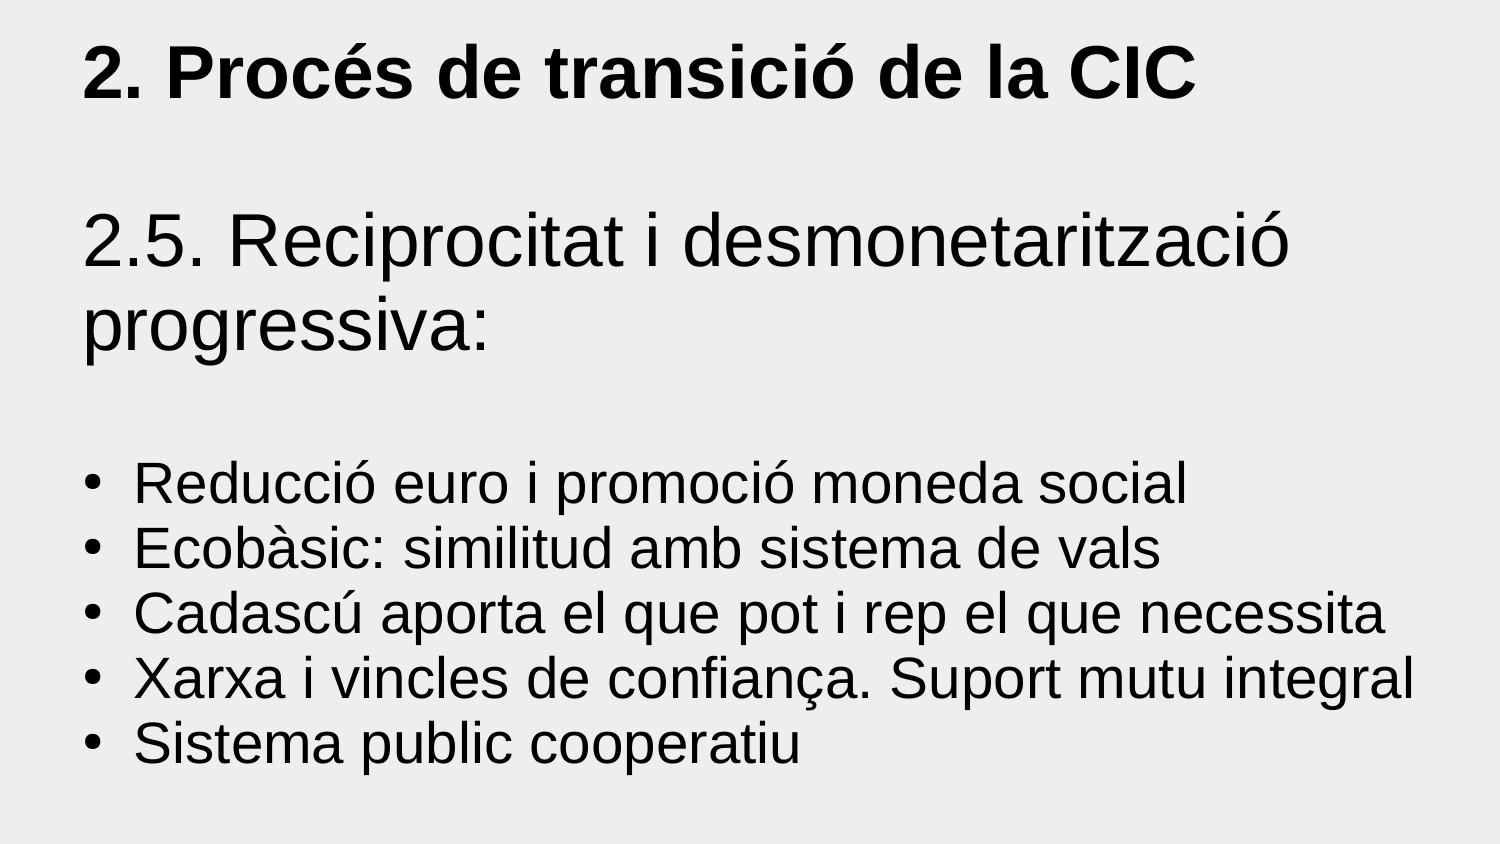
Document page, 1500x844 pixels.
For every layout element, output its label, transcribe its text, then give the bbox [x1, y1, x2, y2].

text_box 2. Procés de transició de la CIC 2.5. Reciprocitat i desmonetarització progressiva: Reducció euro i promoció moneda social Ecobàsic: similitud amb sistema de vals Cadascú aporta el que pot i rep el que necessita Xarxa i vincles de confiança. Suport mutu integral Sistema public cooperatiu [67, 23, 1453, 844]
